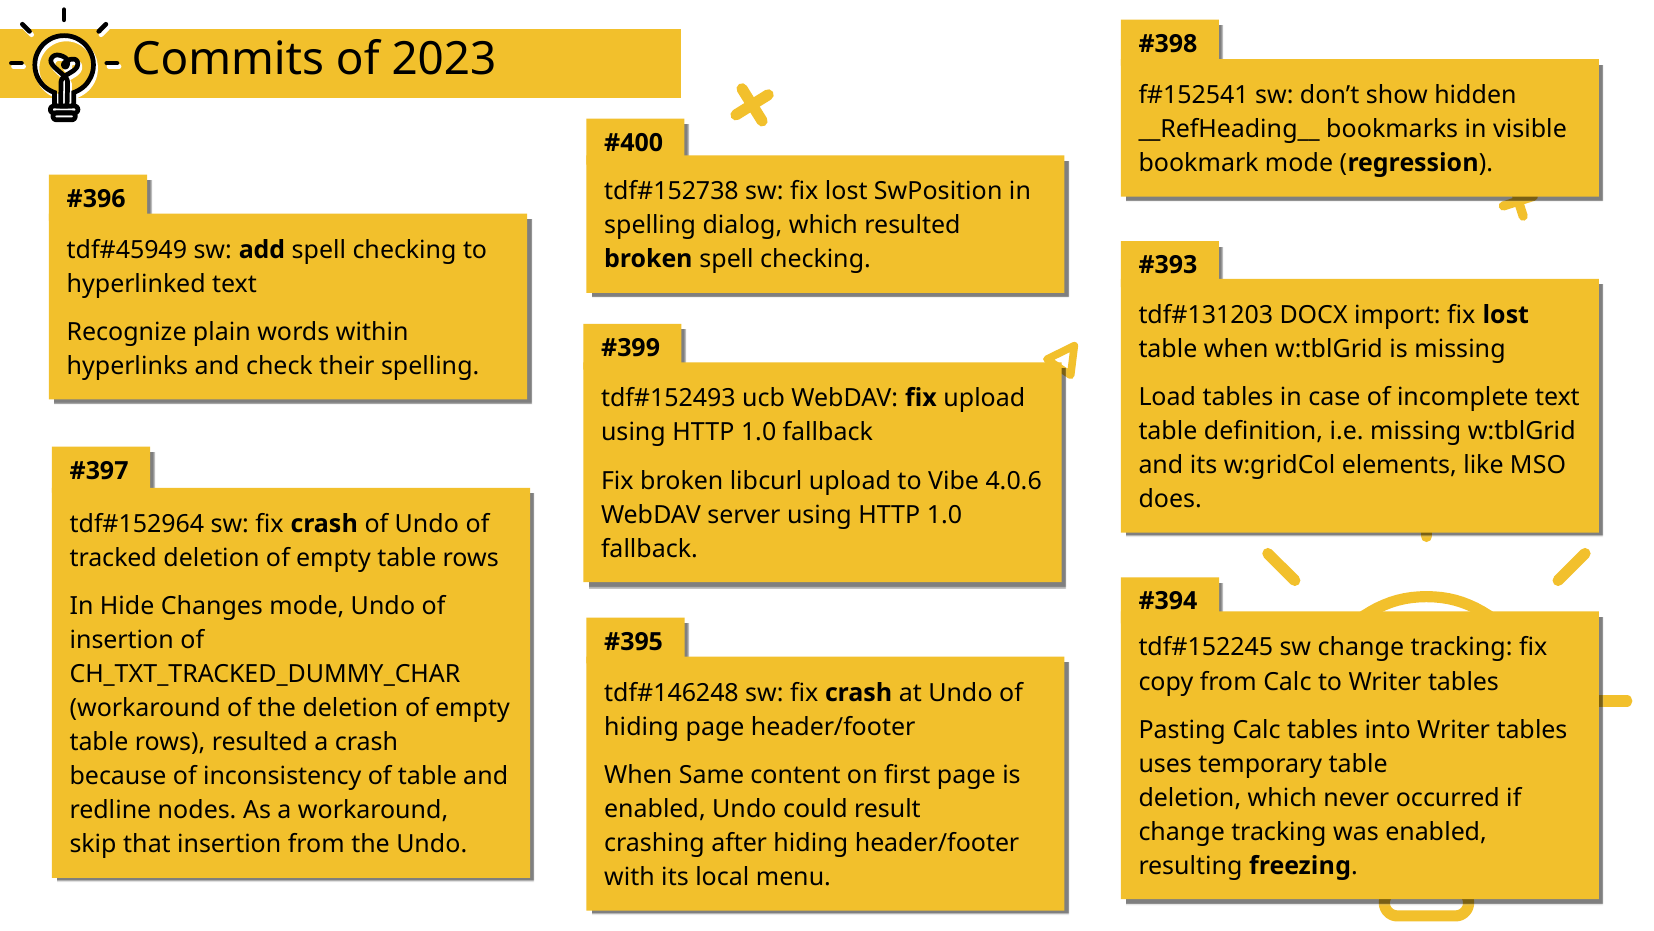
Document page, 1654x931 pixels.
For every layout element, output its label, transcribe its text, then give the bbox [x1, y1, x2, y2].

title #396 [48, 174, 148, 213]
title #394 [1120, 577, 1220, 611]
title tdf#45949 sw: add spell checking to hyperlinked text Recognize plain words within hyperlinks and check their spelling. [48, 213, 528, 400]
title tdf#152738 sw: fix lost SwPosition in spelling dialog, which resulted broken spell checking. [586, 155, 1065, 293]
title tdf#146248 sw: fix crash at Undo of hiding page header/footer When Same content on first page is enabled, Undo could result crashing after hiding header/footer with its local menu. [586, 656, 1065, 911]
title #393 [1120, 241, 1219, 278]
title #398 [1120, 19, 1219, 59]
title #400 [586, 118, 685, 155]
title tdf#152245 sw change tracking: fix copy from Calc to Writer tables Pasting Calc tables into Writer tables uses temporary table deletion, which never occurred if change tracking was enabled, resulting freezing. [1120, 611, 1599, 900]
title tdf#152964 sw: fix crash of Undo of tracked deletion of empty table rows In Hide Changes mode, Undo of insertion of CH_TXT_TRACKED_DUMMY_CHAR (workaround of the deletion of empty table rows), resulted a crash because of inconsistency of table and redline nodes. As a workaround, skip that insertion from the Undo. [51, 487, 531, 878]
title f#152541 sw: don’t show hidden __RefHeading__ bookmarks in visible bookmark mode (regression). [1120, 59, 1599, 197]
title tdf#152493 ucb WebDAV: fix upload using HTTP 1.0 fallback Fix broken libcurl upload to Vibe 4.0.6 WebDAV server using HTTP 1.0 fallback. [583, 362, 1062, 583]
title #397 [51, 446, 151, 487]
title #399 [583, 323, 682, 362]
title #395 [586, 617, 685, 656]
title Commits of 2023 [131, 16, 901, 97]
title tdf#131203 DOCX import: fix lost table when w:tblGrid is missing Load tables in case of incomplete text table definition, i.e. missing w:tblGrid and its w:gridCol elements, like MSO does. [1120, 278, 1599, 533]
